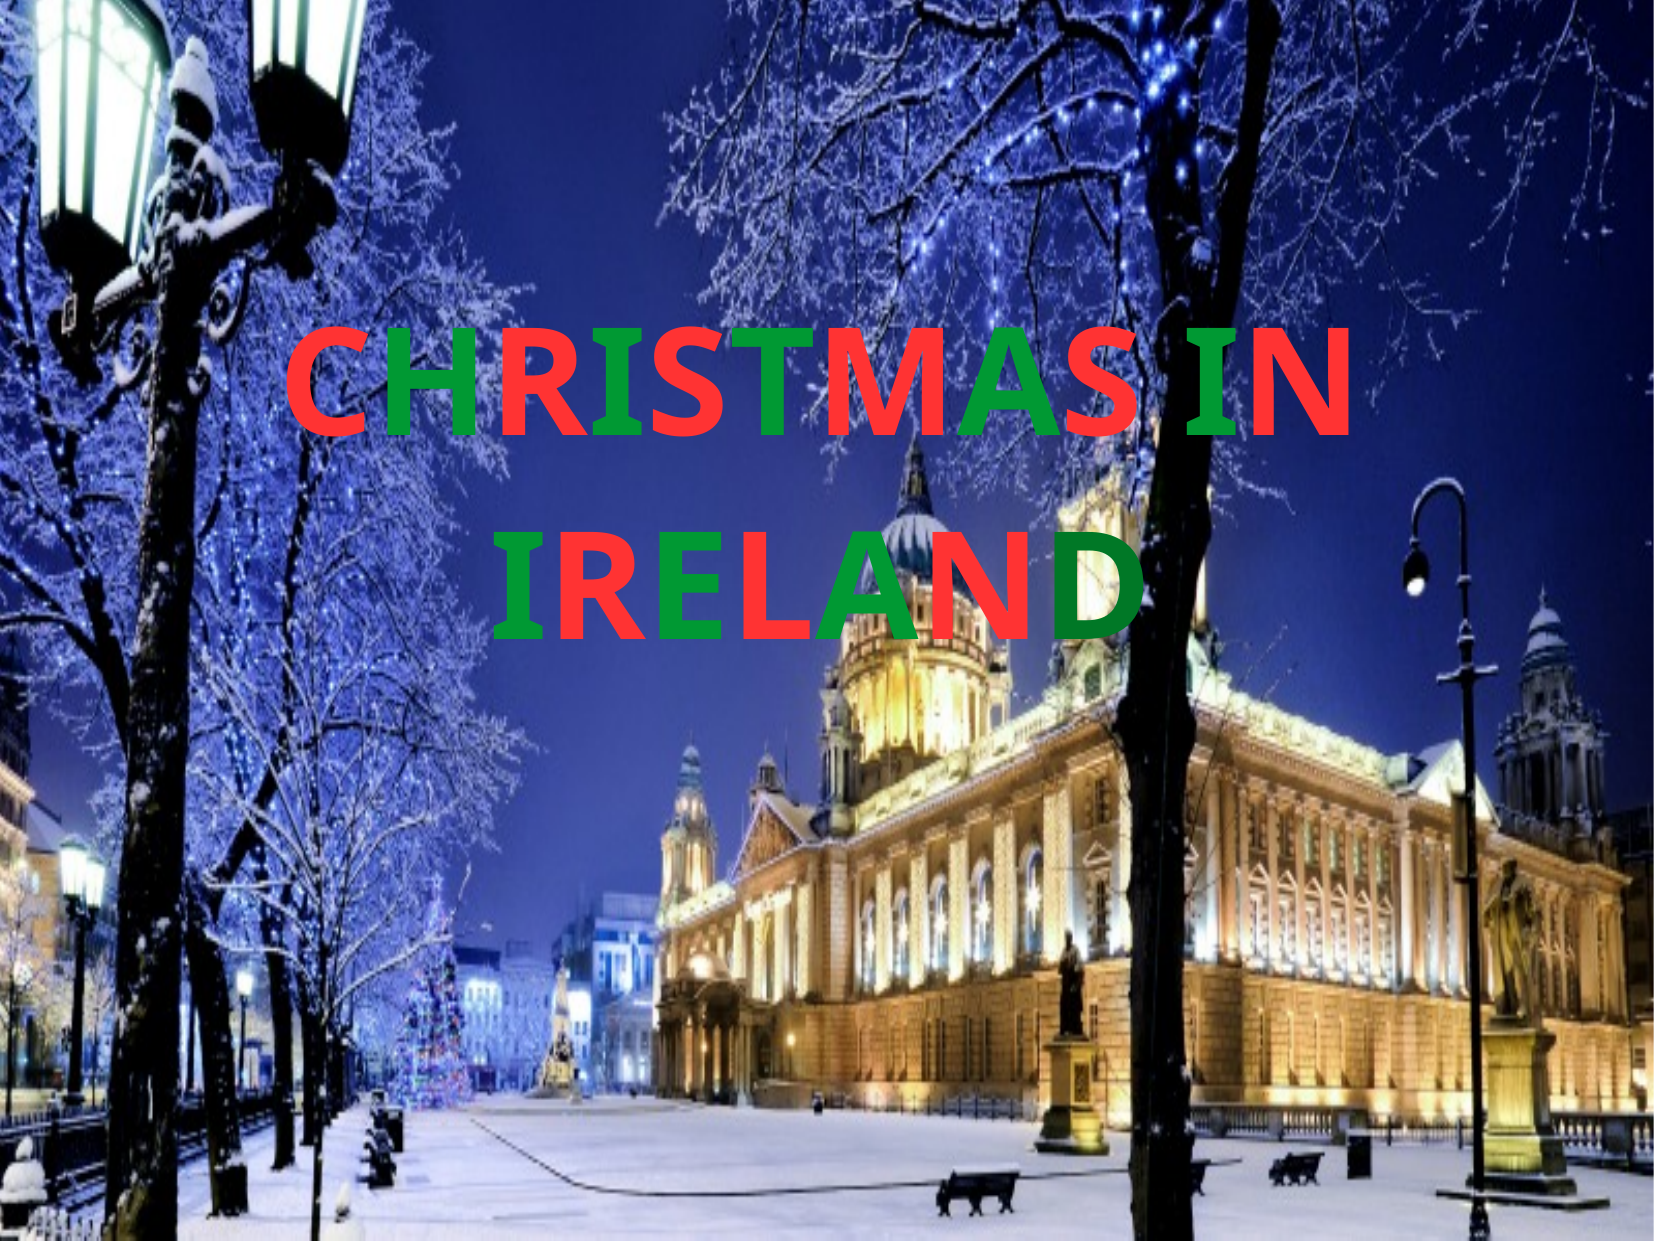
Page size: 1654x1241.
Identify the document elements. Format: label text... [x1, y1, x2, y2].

subtitle CHRISTMAS IN IRELAND [118, 0, 1524, 1176]
picture [0, 0, 1654, 1241]
